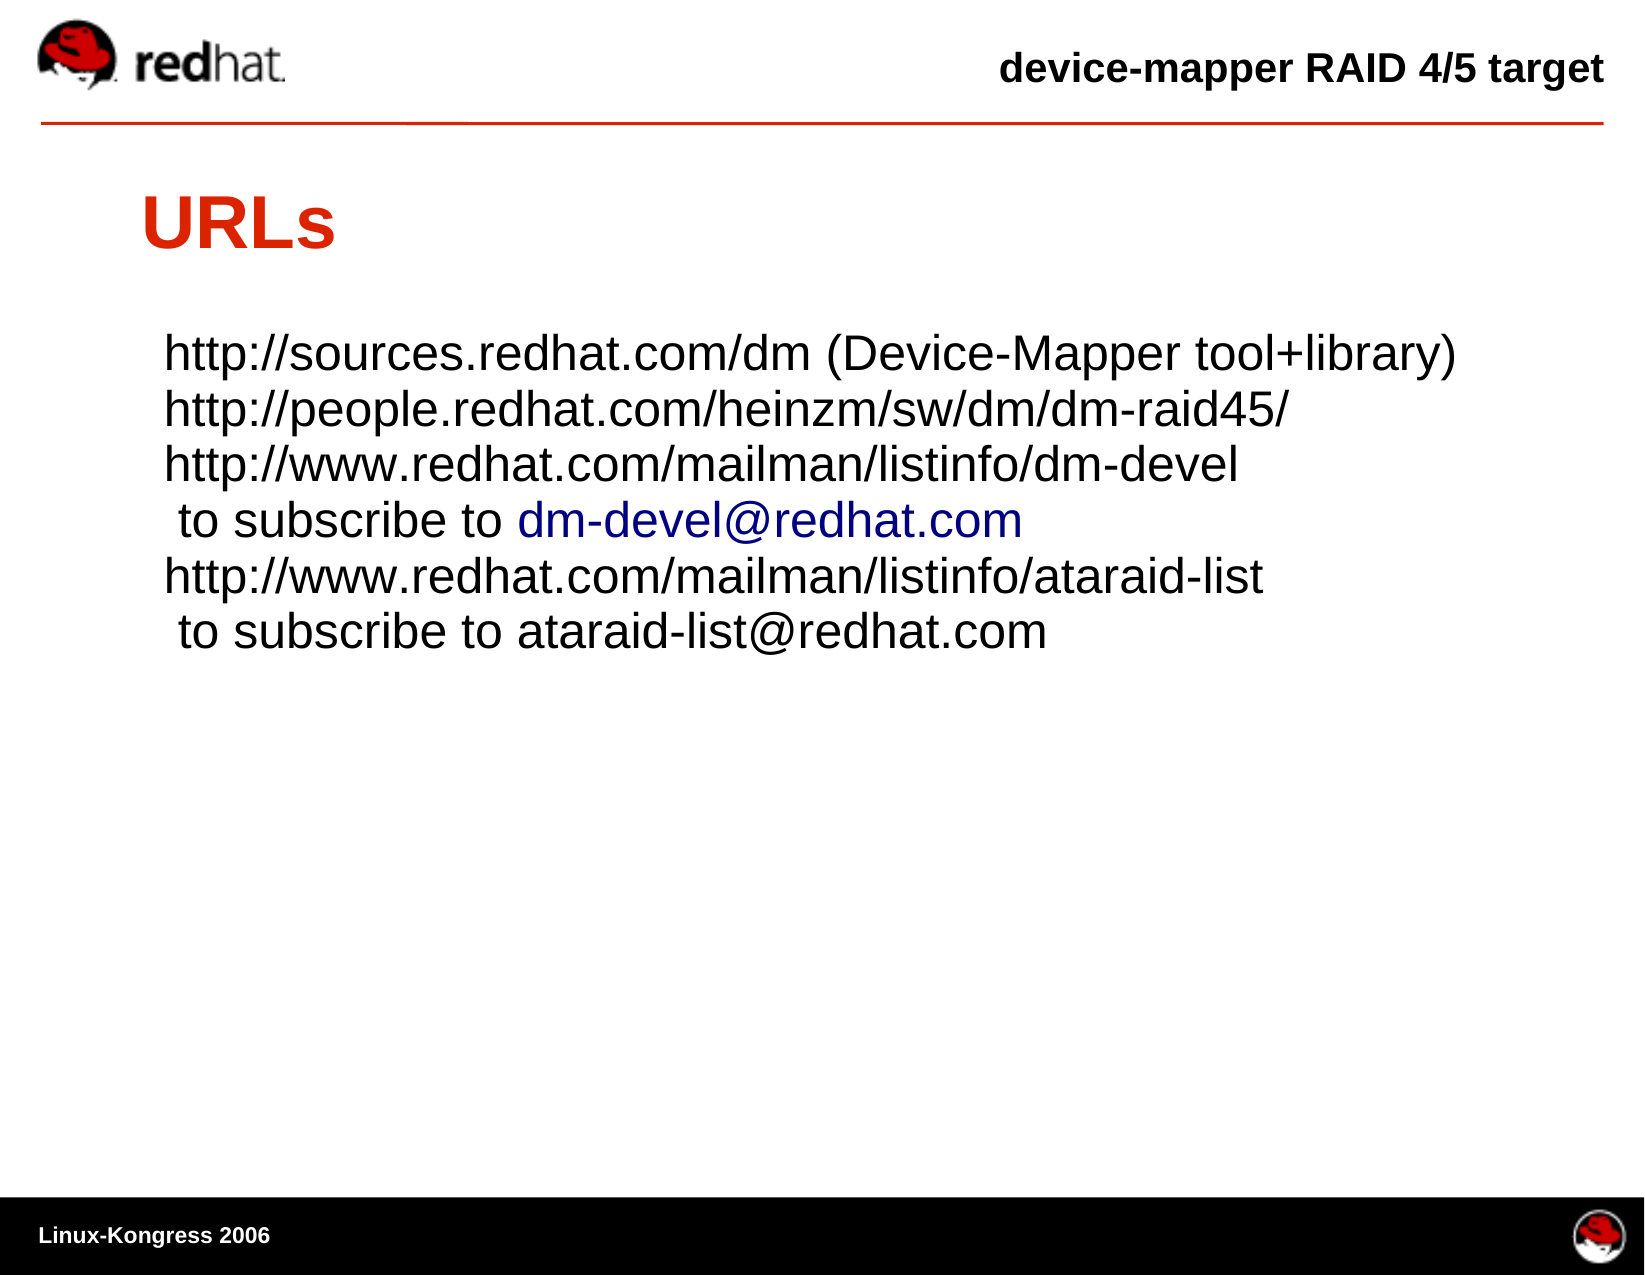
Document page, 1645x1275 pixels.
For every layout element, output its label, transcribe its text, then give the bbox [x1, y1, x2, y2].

text_box Linux-Kongress 2006 [38, 1222, 381, 1252]
text_box device-mapper RAID 4/5 target [959, 44, 1605, 97]
picture [1568, 1206, 1631, 1270]
text_box [0, 1197, 1645, 1275]
text_box http://sources.redhat.com/dm (Device-Mapper tool+library) http://people.redhat.com/heinzm/sw/dm/dm-raid45/ http://www.redhat.com/mailman/listinfo/dm-devel to subscribe to dm-devel@redhat.com http://www.redhat.com/mailman/listinfo/ataraid-list to subscribe to ataraid-list@redhat.com [150, 324, 1575, 886]
picture [36, 17, 285, 102]
text_box URLs [141, 180, 338, 274]
